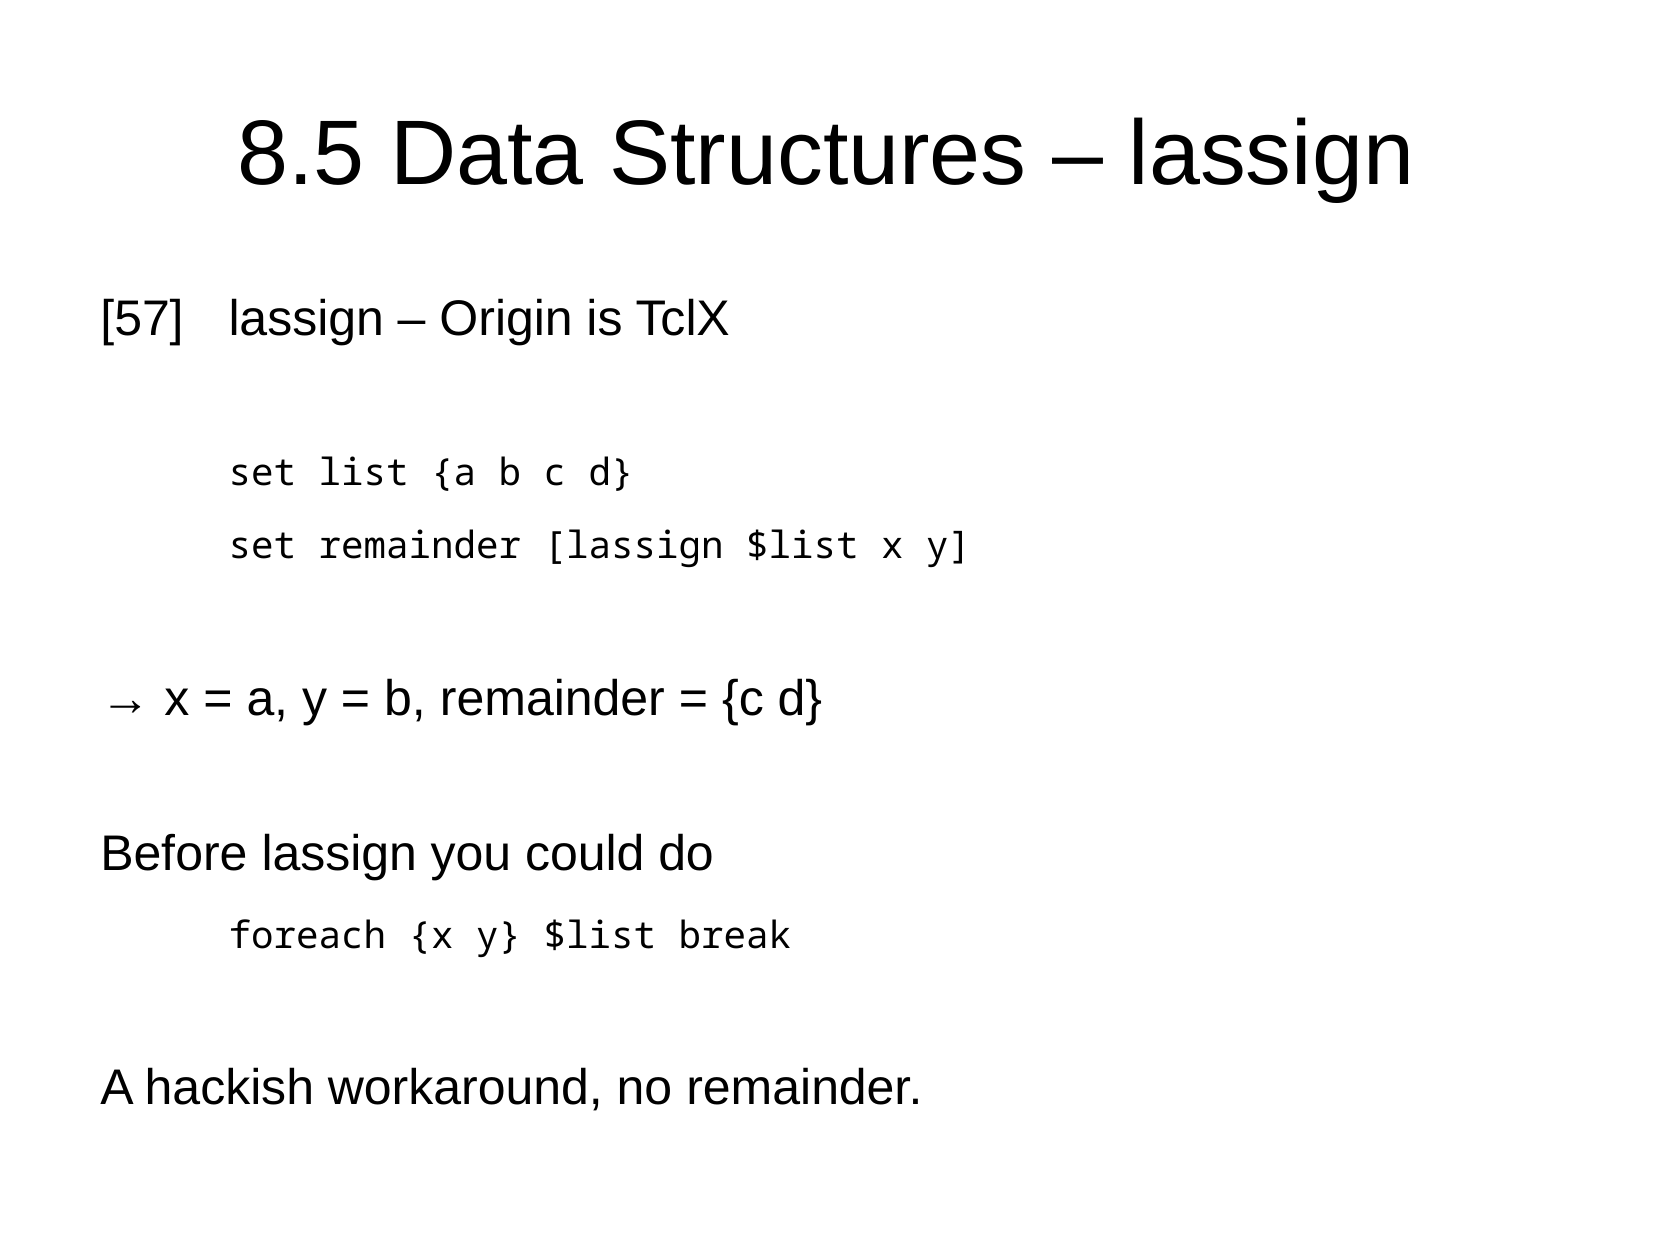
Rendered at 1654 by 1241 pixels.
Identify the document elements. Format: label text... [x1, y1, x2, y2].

title 8.5 Data Structures – lassign [82, 56, 1571, 250]
list [57] lassign – Origin is TclX set list {a b c d} set remainder [lassign $list x y] → x = a, y = b, remainder = {c d} Before lassign you could do foreach {x y} $list break A hackish workaround, no remainder. [82, 290, 1571, 1201]
